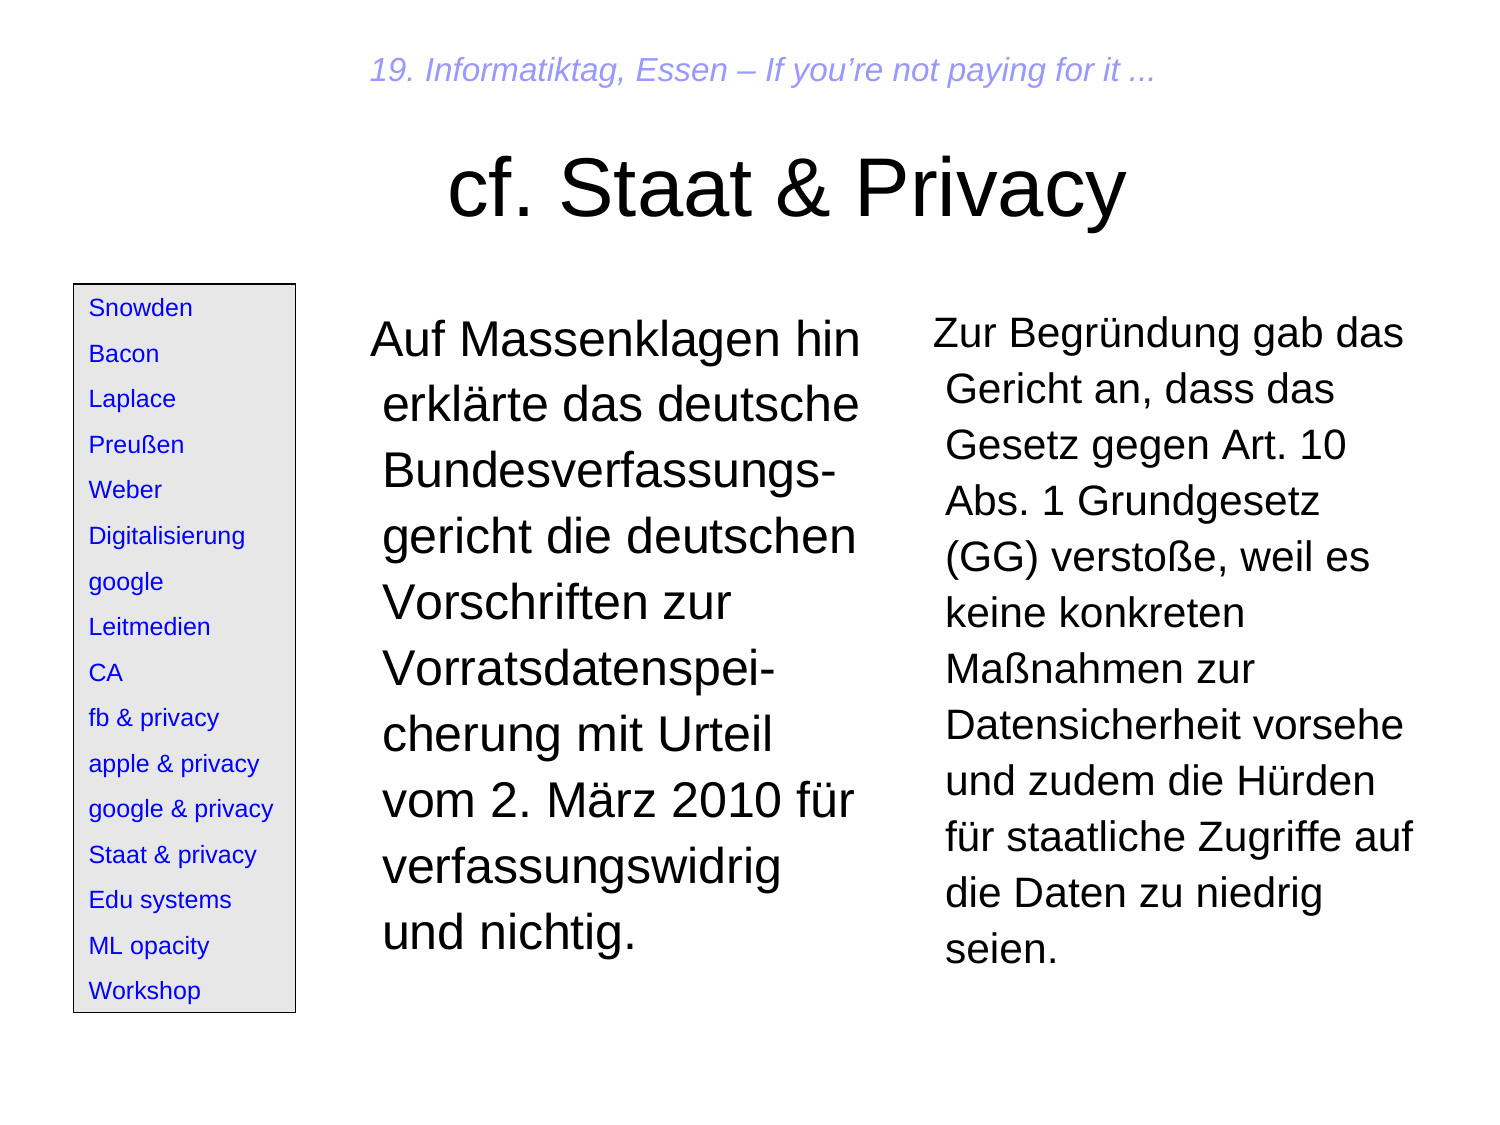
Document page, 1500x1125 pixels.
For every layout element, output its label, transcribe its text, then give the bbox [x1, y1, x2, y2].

title cf. Staat & Privacy [113, 96, 1463, 285]
list Auf Massenklagen hin erklärte das deutsche Bundesverfassungs-gericht die deutschen Vorschriften zur Vorratsdatenspei-cherung mit Urteil vom 2. März 2010 für verfassungswidrig und nichtig. [327, 299, 864, 975]
list Zur Begründung gab das Gericht an, dass das Gesetz gegen Art. 10 Abs. 1 Grundgesetz (GG) verstoße, weil es keine konkreten Maßnahmen zur Datensicherheit vorsehe und zudem die Hürden für staatliche Zugriffe auf die Daten zu niedrig seien. [889, 299, 1426, 975]
